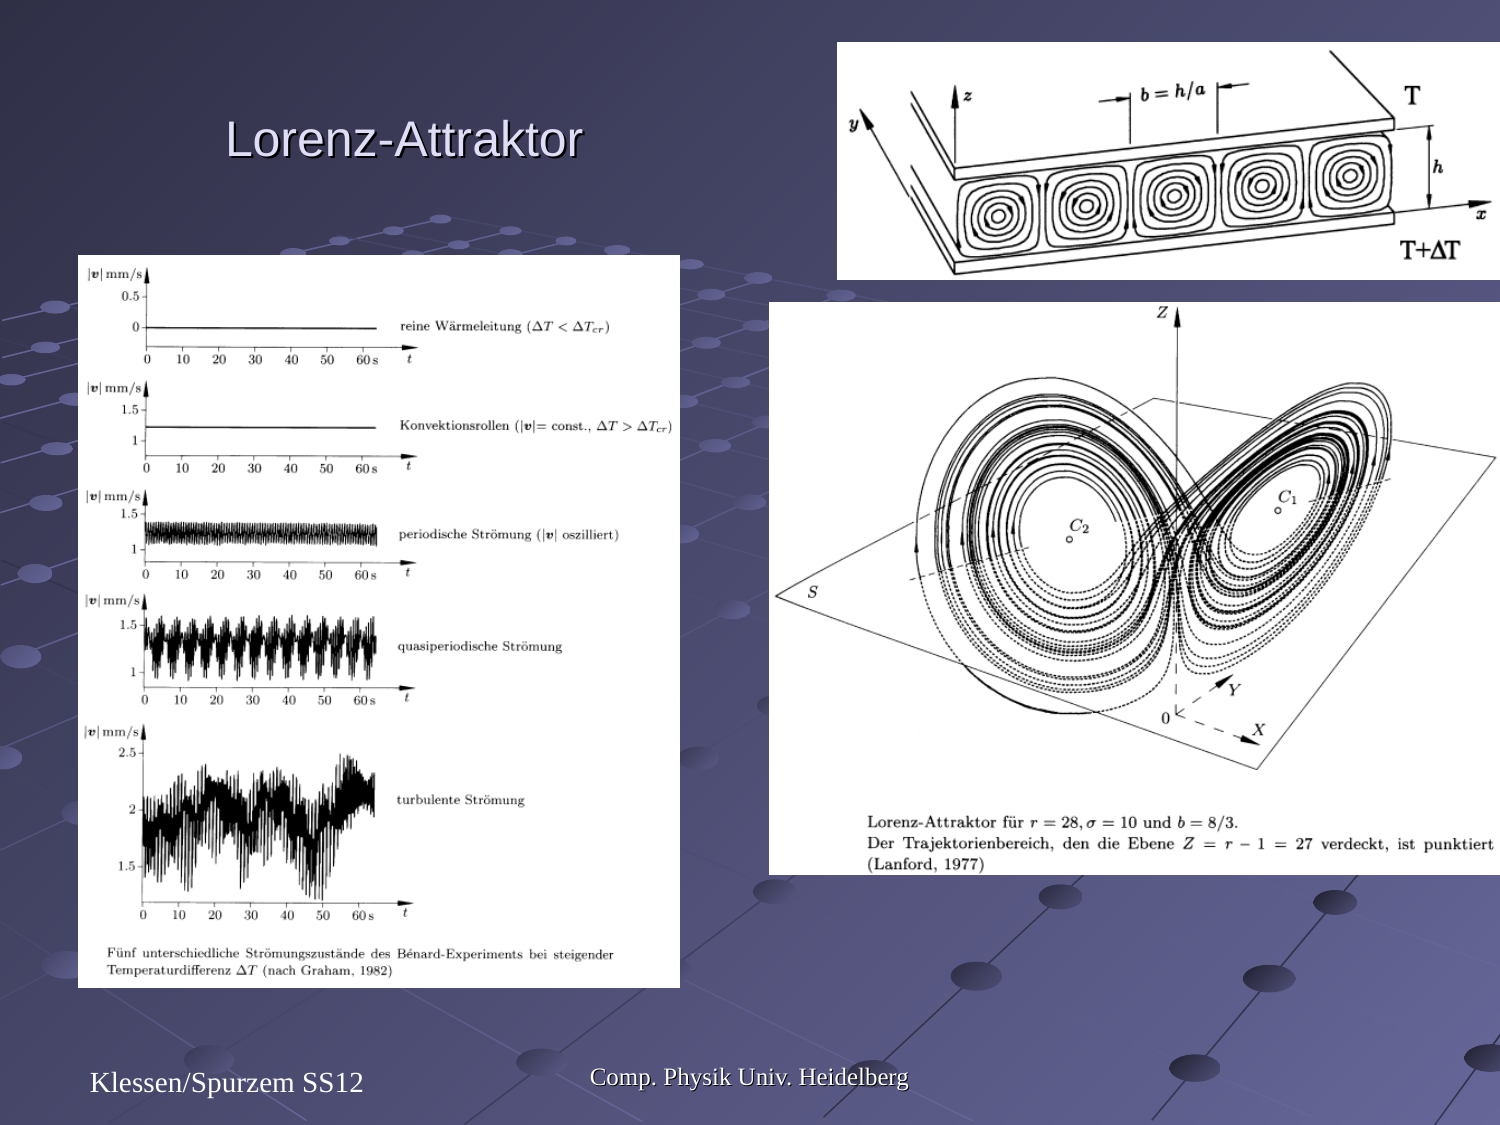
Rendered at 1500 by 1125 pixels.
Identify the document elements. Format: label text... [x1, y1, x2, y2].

picture [78, 255, 680, 988]
picture [769, 302, 1500, 876]
title Lorenz-Attraktor [75, 45, 762, 233]
picture [837, 42, 1500, 280]
